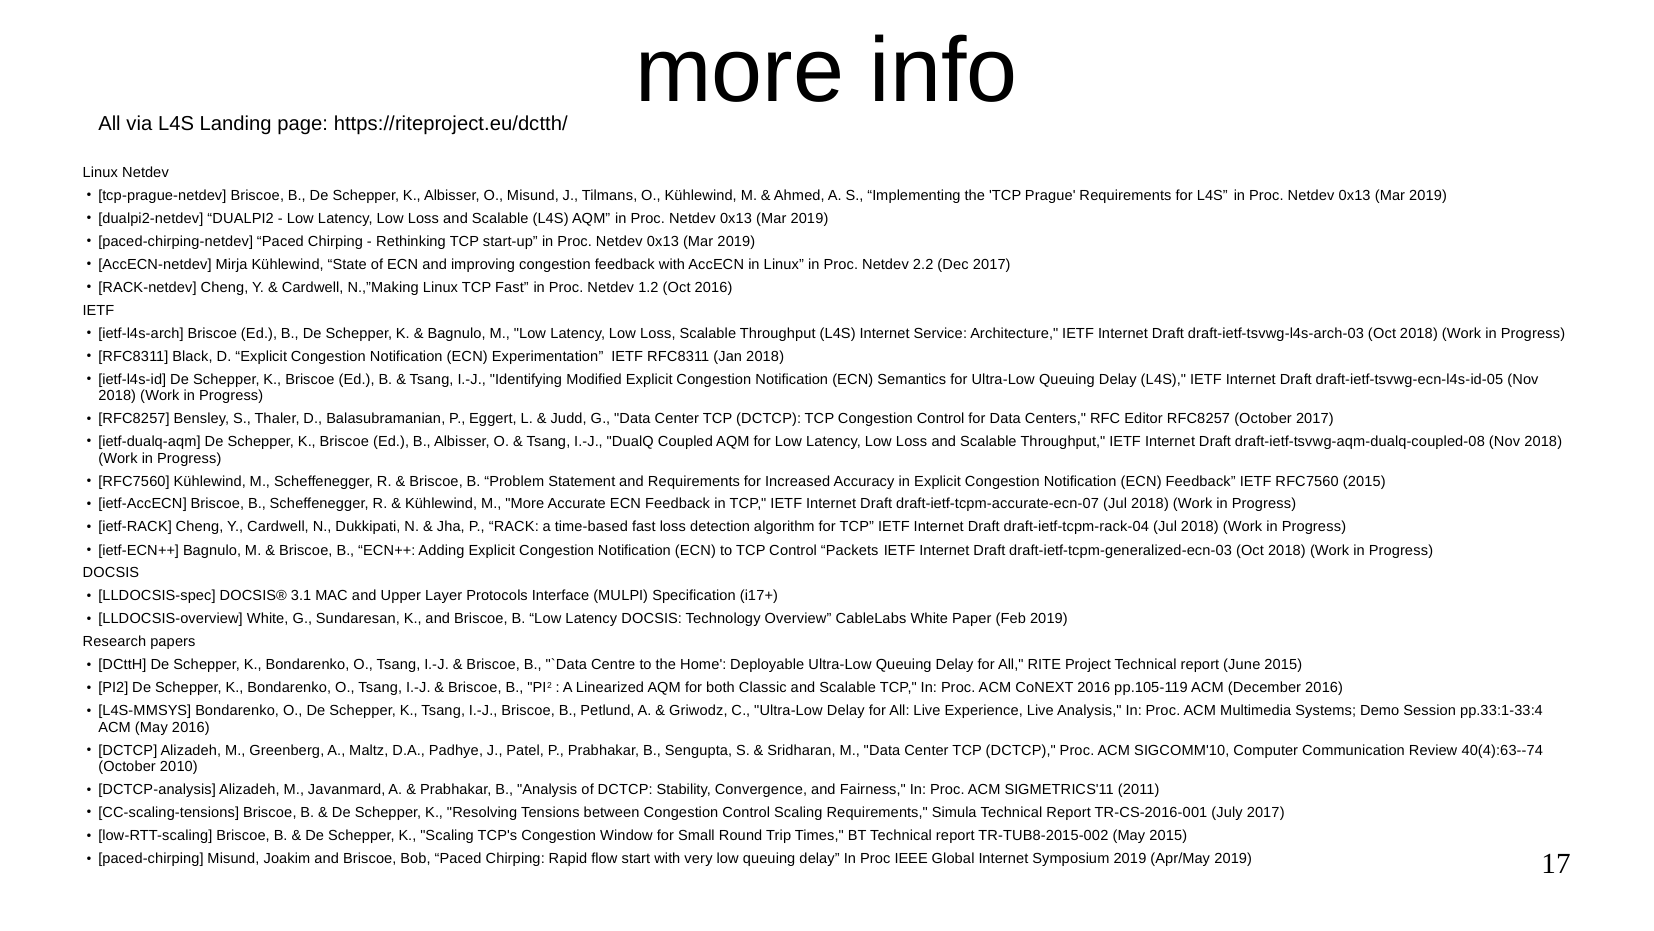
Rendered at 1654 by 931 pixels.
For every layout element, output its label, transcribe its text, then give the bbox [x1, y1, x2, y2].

list All via L4S Landing page: https://riteproject.eu/dctth/ Linux Netdev [tcp-prague-netdev] Briscoe, B., De Schepper, K., Albisser, O., Misund, J., Tilmans, O., Kühlewind, M. & Ahmed, A. S., “Implementing the 'TCP Prague' Requirements for L4S” in Proc. Netdev 0x13 (Mar 2019) [dualpi2-netdev] “DUALPI2 - Low Latency, Low Loss and Scalable (L4S) AQM” in Proc. Netdev 0x13 (Mar 2019) [paced-chirping-netdev] “Paced Chirping - Rethinking TCP start-up” in Proc. Netdev 0x13 (Mar 2019) [AccECN-netdev] Mirja Kühlewind, “State of ECN and improving congestion feedback with AccECN in Linux” in Proc. Netdev 2.2 (Dec 2017) [RACK-netdev] Cheng, Y. & Cardwell, N.,”Making Linux TCP Fast” in Proc. Netdev 1.2 (Oct 2016) IETF [ietf-l4s-arch] Briscoe (Ed.), B., De Schepper, K. & Bagnulo, M., "Low Latency, Low Loss, Scalable Throughput (L4S) Internet Service: Architecture," IETF Internet Draft draft-ietf-tsvwg-l4s-arch-03 (Oct 2018) (Work in Progress) [RFC8311] Black, D. “Explicit Congestion Notification (ECN) Experimentation” IETF RFC8311 (Jan 2018) [ietf-l4s-id] De Schepper, K., Briscoe (Ed.), B. & Tsang, I.-J., "Identifying Modified Explicit Congestion Notification (ECN) Semantics for Ultra-Low Queuing Delay (L4S)," IETF Internet Draft draft-ietf-tsvwg-ecn-l4s-id-05 (Nov 2018) (Work in Progress) [RFC8257] Bensley, S., Thaler, D., Balasubramanian, P., Eggert, L. & Judd, G., "Data Center TCP (DCTCP): TCP Congestion Control for Data Centers," RFC Editor RFC8257 (October 2017) [ietf-dualq-aqm] De Schepper, K., Briscoe (Ed.), B., Albisser, O. & Tsang, I.-J., "DualQ Coupled AQM for Low Latency, Low Loss and Scalable Throughput," IETF Internet Draft draft-ietf-tsvwg-aqm-dualq-coupled-08 (Nov 2018) (Work in Progress) [RFC7560] Kühlewind, M., Scheffenegger, R. & Briscoe, B. “Problem Statement and Requirements for Increased Accuracy in Explicit Congestion Notification (ECN) Feedback” IETF RFC7560 (2015) [ietf-AccECN] Briscoe, B., Scheffenegger, R. & Kühlewind, M., "More Accurate ECN Feedback in TCP," IETF Internet Draft draft-ietf-tcpm-accurate-ecn-07 (Jul 2018) (Work in Progress) [ietf-RACK] Cheng, Y., Cardwell, N., Dukkipati, N. & Jha, P., “RACK: a time-based fast loss detection algorithm for TCP” IETF Internet Draft draft-ietf-tcpm-rack-04 (Jul 2018) (Work in Progress) [ietf-ECN++] Bagnulo, M. & Briscoe, B., “ECN++: Adding Explicit Congestion Notification (ECN) to TCP Control “Packets IETF Internet Draft draft-ietf-tcpm-generalized-ecn-03 (Oct 2018) (Work in Progress) DOCSIS [LLDOCSIS-spec] DOCSIS® 3.1 MAC and Upper Layer Protocols Interface (MULPI) Specification (i17+) [LLDOCSIS-overview] White, G., Sundaresan, K., and Briscoe, B. “Low Latency DOCSIS: Technology Overview” CableLabs White Paper (Feb 2019) Research papers [DCttH] De Schepper, K., Bondarenko, O., Tsang, I.-J. & Briscoe, B., "`Data Centre to the Home': Deployable Ultra-Low Queuing Delay for All," RITE Project Technical report (June 2015) [PI2] De Schepper, K., Bondarenko, O., Tsang, I.-J. & Briscoe, B., "PI2 : A Linearized AQM for both Classic and Scalable TCP," In: Proc. ACM CoNEXT 2016 pp.105-119 ACM (December 2016) [L4S-MMSYS] Bondarenko, O., De Schepper, K., Tsang, I.-J., Briscoe, B., Petlund, A. & Griwodz, C., "Ultra-Low Delay for All: Live Experience, Live Analysis," In: Proc. ACM Multimedia Systems; Demo Session pp.33:1-33:4 ACM (May 2016) [DCTCP] Alizadeh, M., Greenberg, A., Maltz, D.A., Padhye, J., Patel, P., Prabhakar, B., Sengupta, S. & Sridharan, M., "Data Center TCP (DCTCP)," Proc. ACM SIGCOMM'10, Computer Communication Review 40(4):63--74 (October 2010) [DCTCP-analysis] Alizadeh, M., Javanmard, A. & Prabhakar, B., "Analysis of DCTCP: Stability, Convergence, and Fairness," In: Proc. ACM SIGMETRICS'11 (2011) [CC-scaling-tensions] Briscoe, B. & De Schepper, K., "Resolving Tensions between Congestion Control Scaling Requirements," Simula Technical Report TR-CS-2016-001 (July 2017) [low-RTT-scaling] Briscoe, B. & De Schepper, K., "Scaling TCP's Congestion Window for Small Round Trip Times," BT Technical report TR-TUB8-2015-002 (May 2015) [paced-chirping] Misund, Joakim and Briscoe, Bob, “Paced Chirping: Rapid flow start with very low queuing delay” In Proc IEEE Global Internet Symposium 2019 (Apr/May 2019) [82, 112, 1571, 901]
title more info [82, 18, 1571, 112]
